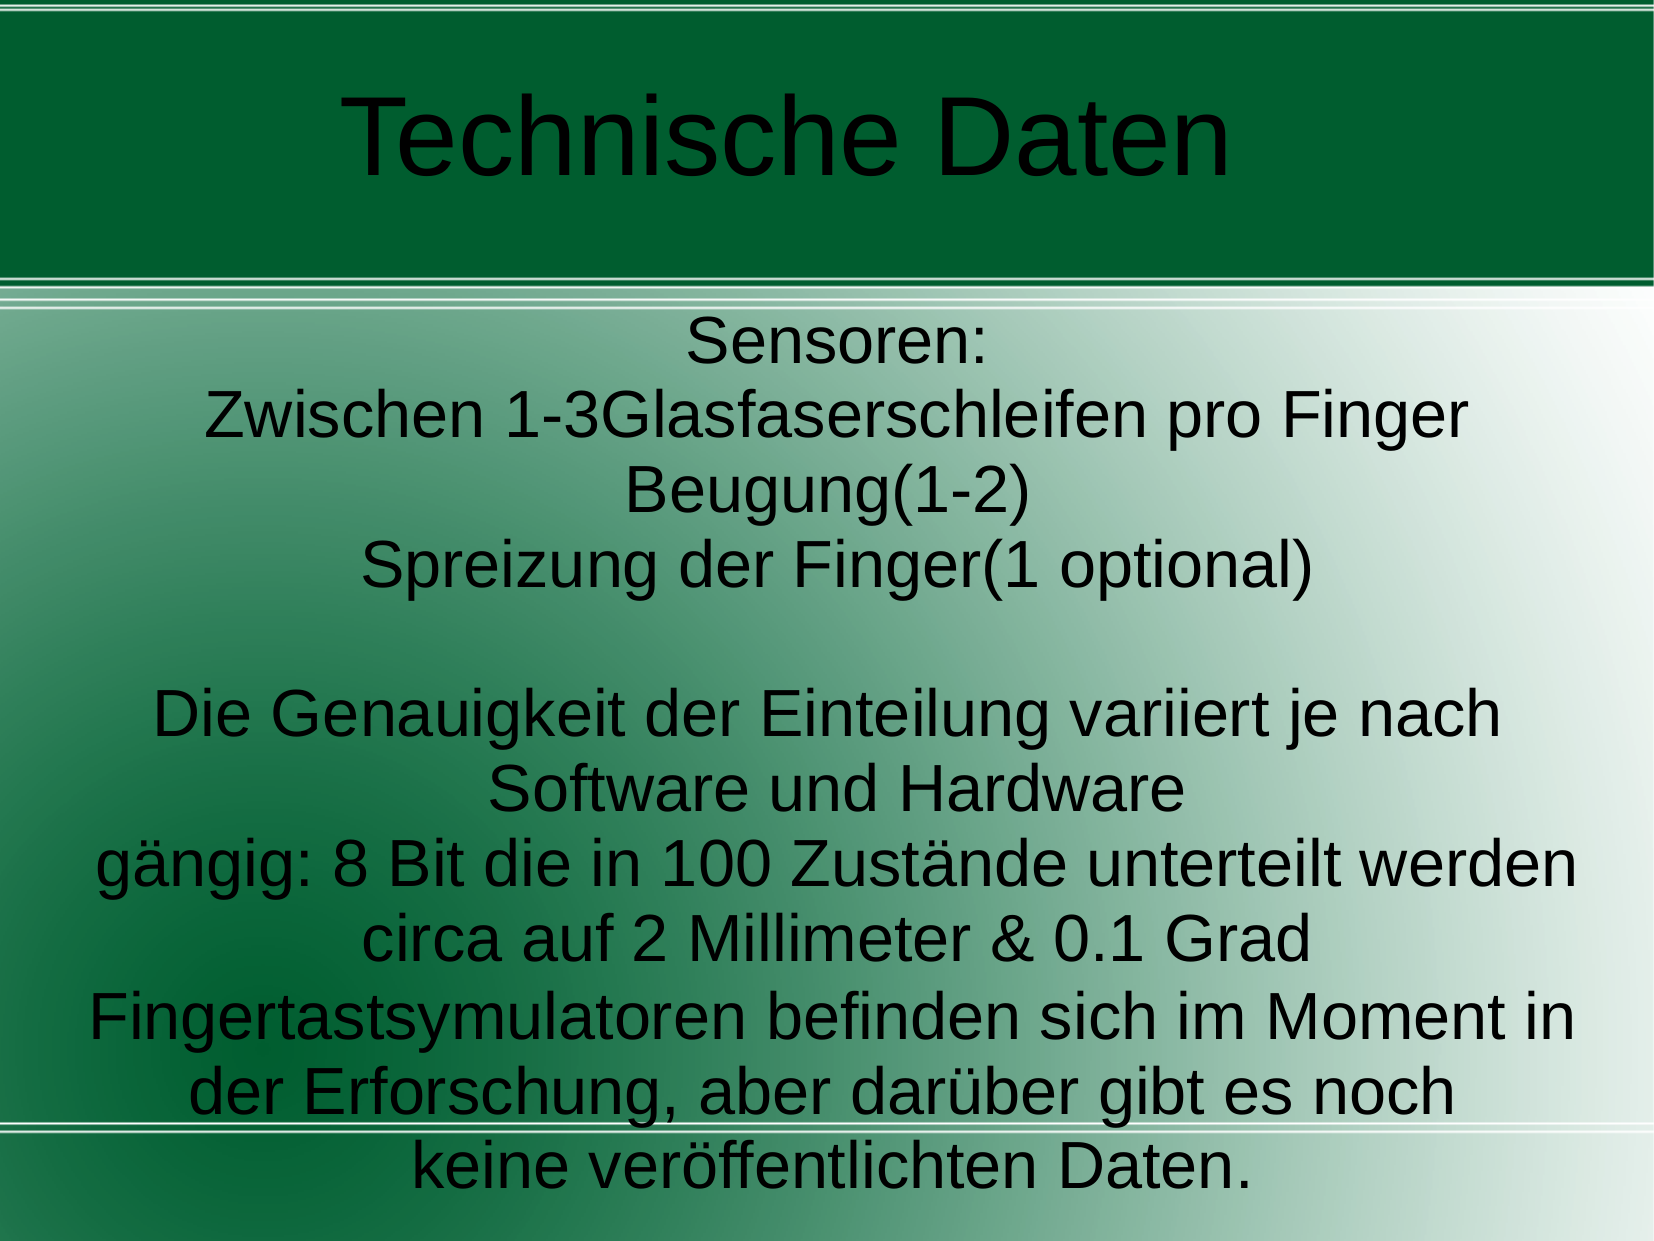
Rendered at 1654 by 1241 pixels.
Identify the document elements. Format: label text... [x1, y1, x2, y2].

text_box Technische Daten [324, 66, 1249, 207]
text_box Fingertastsymulatoren befinden sich im Moment in der Erforschung, aber darüber gibt es noch keine veröffentlichten Daten. [59, 971, 1607, 1211]
text_box Sensoren: Zwischen 1-3Glasfaserschleifen pro Finger Beugung(1-2) Spreizung der Finger(1 optional) Die Genauigkeit der Einteilung variiert je nach Software und Hardware gängig: 8 Bit die in 100 Zustände unterteilt werden circa auf 2 Millimeter & 0.1 Grad [80, 295, 1595, 971]
picture [0, 0, 1654, 1241]
